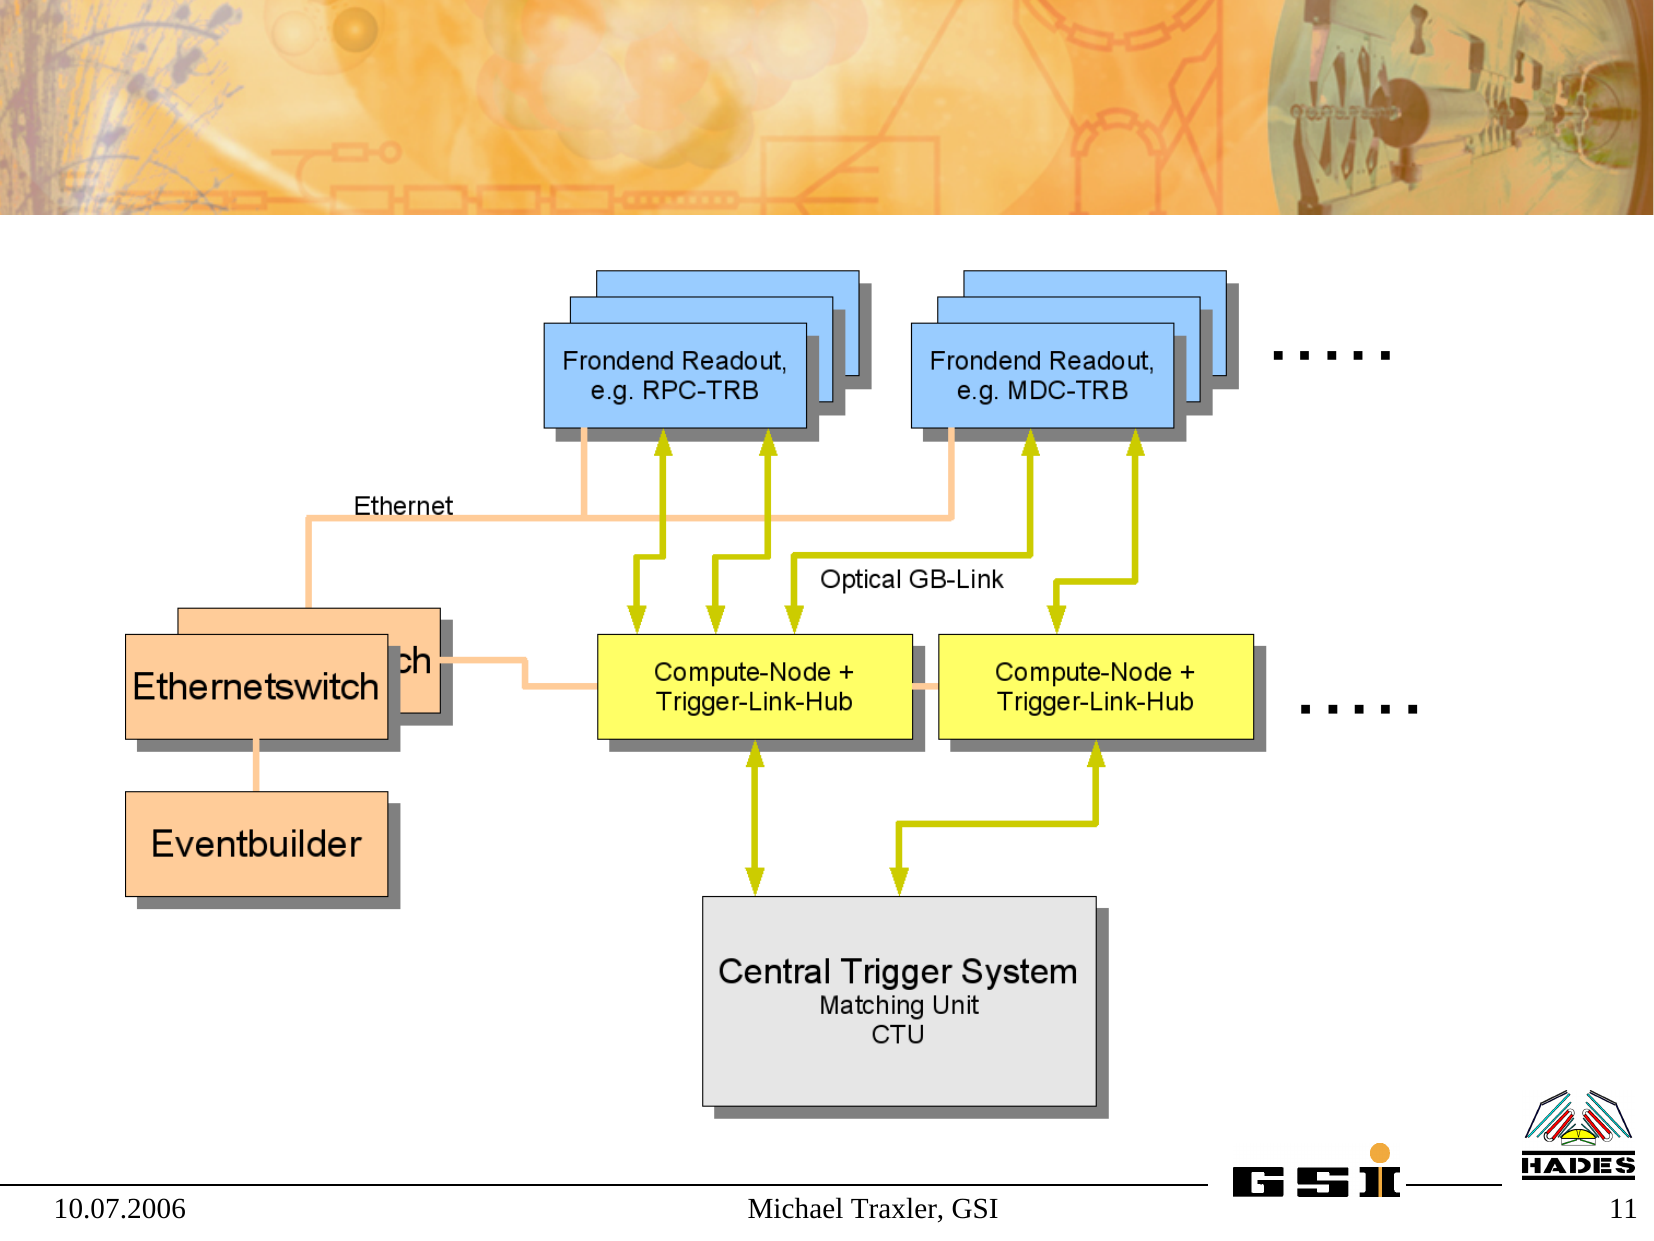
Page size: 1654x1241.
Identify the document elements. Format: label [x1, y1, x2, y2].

picture [1522, 1090, 1635, 1180]
picture [1233, 1143, 1400, 1197]
picture [125, 267, 1439, 1121]
picture [0, 0, 1654, 215]
